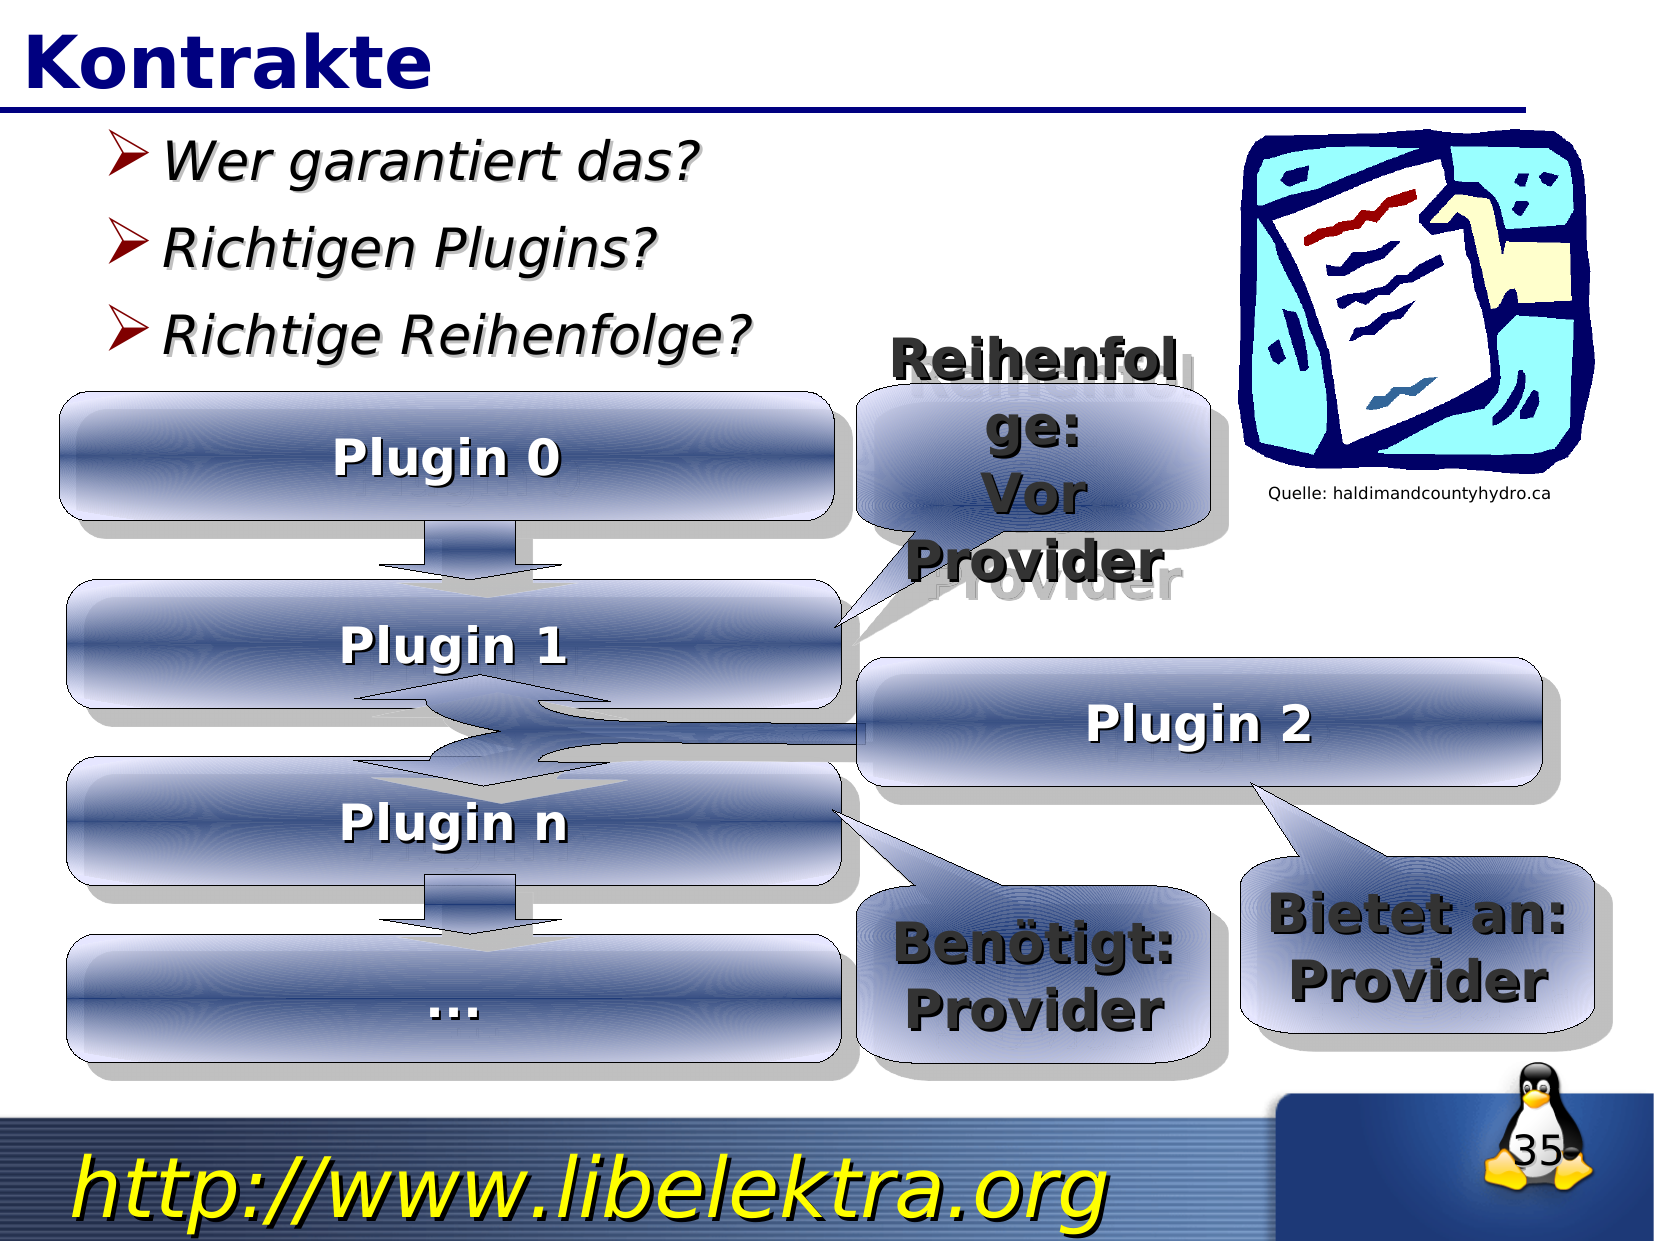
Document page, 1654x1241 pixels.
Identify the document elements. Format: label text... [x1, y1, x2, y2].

text_box [379, 520, 562, 580]
text_box Plugin 0 [59, 391, 835, 521]
text_box [379, 874, 562, 935]
list Wer garantiert das? Richtigen Plugins? Richtige Reihenfolge? [88, 118, 785, 378]
text_box Benötigt: Provider [832, 809, 1211, 1064]
text_box Reihenfolge: Vor Provider [834, 383, 1211, 628]
text_box [353, 674, 856, 787]
text_box Plugin 1 [66, 579, 842, 709]
picture [1238, 128, 1595, 484]
text_box <Nummer> [1312, 1122, 1565, 1178]
text_box Plugin 2 [856, 657, 1543, 787]
text_box ... [66, 934, 842, 1063]
text_box Kontrakte [22, 14, 1611, 111]
picture [0, 1061, 1654, 1241]
text_box Bietet an: Provider [1240, 782, 1595, 1034]
text_box Quelle: haldimandcountyhydro.ca [1268, 482, 1553, 502]
text_box Plugin n [66, 756, 842, 886]
